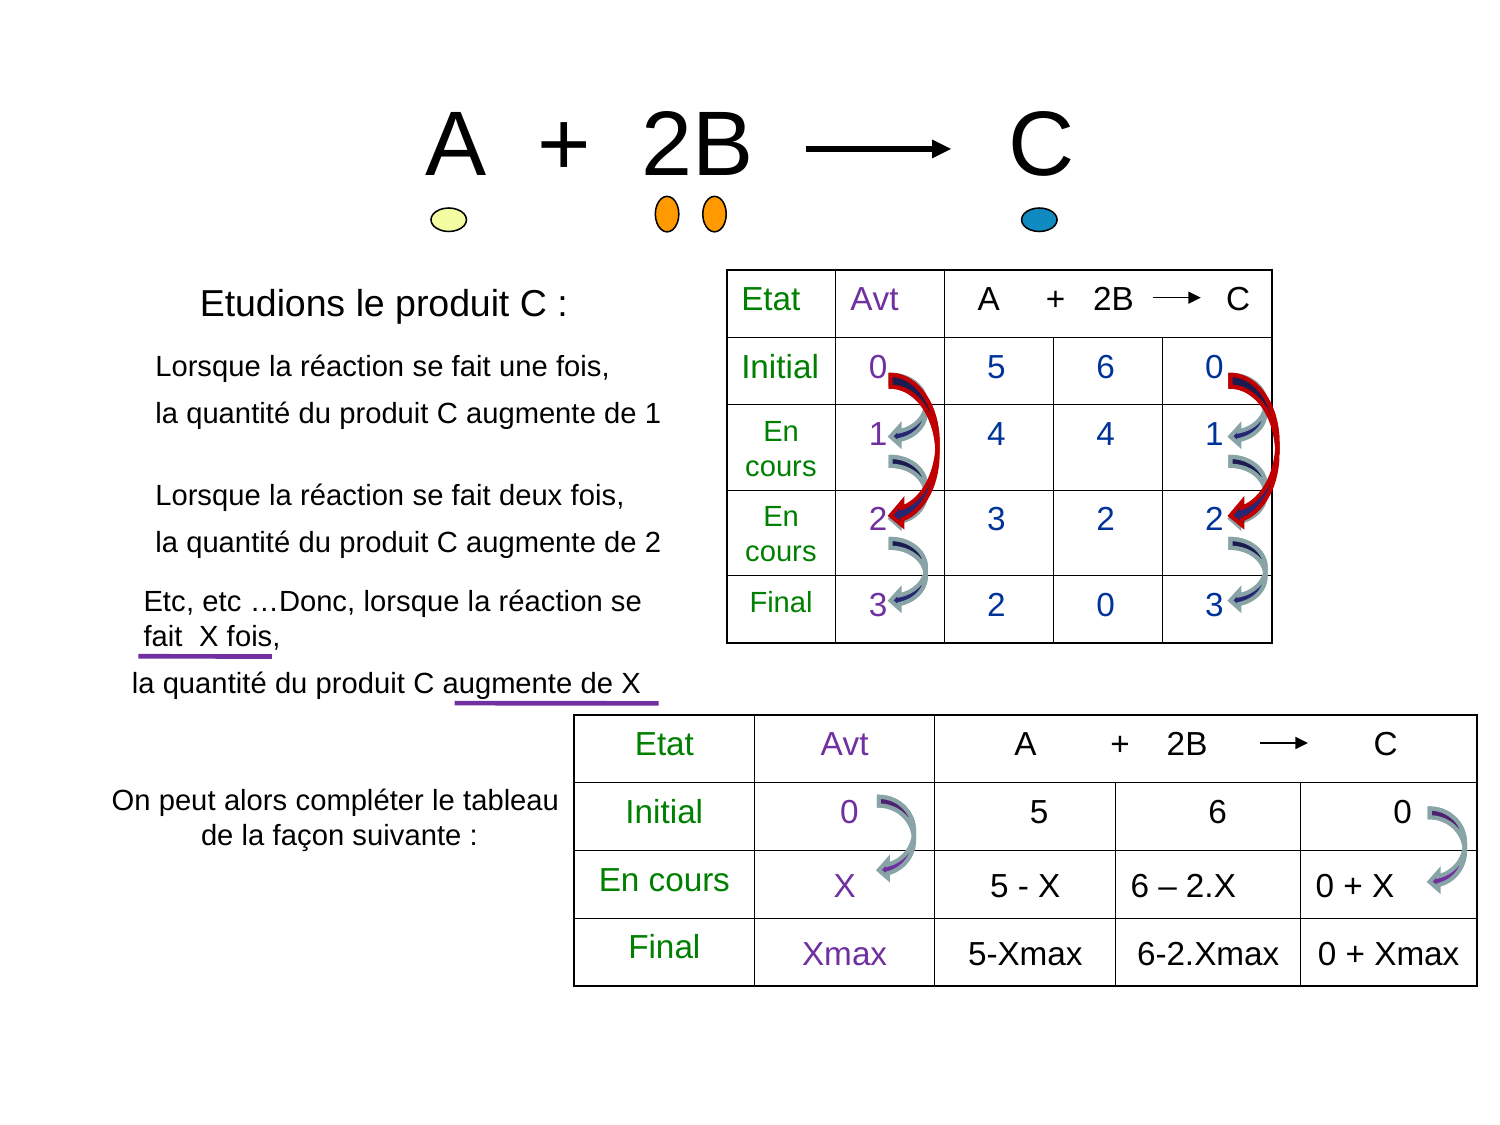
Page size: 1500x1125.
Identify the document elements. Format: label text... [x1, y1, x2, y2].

table_cell 0 [755, 783, 934, 850]
table_cell 3 [836, 576, 944, 642]
table_header A + 2B C [945, 271, 1271, 337]
table_cell Final [575, 919, 754, 985]
table_cell 3 [945, 491, 1053, 575]
table_cell 0 [1163, 338, 1271, 404]
table_cell En cours [728, 405, 835, 490]
table_cell 0 + Xmax [1301, 919, 1476, 985]
table_cell 0 + X [1301, 851, 1476, 918]
table_cell 1 [1163, 405, 1271, 490]
table_header Avt [836, 271, 944, 337]
text_box On peut alors compléter le tableau de la façon suivante : [58, 773, 622, 859]
table_cell 0 [836, 338, 944, 404]
table_cell Initial [622, 783, 754, 850]
table_header Avt [755, 716, 934, 782]
text_box Etudions le produit C : [141, 271, 626, 332]
table_cell 6 – 2.X [1116, 851, 1300, 918]
table_cell 5-Xmax [935, 919, 1115, 985]
table_header A + 2B C [935, 716, 1476, 782]
table_cell 4 [1054, 405, 1162, 490]
text_box [655, 196, 679, 232]
table_cell Initial [728, 338, 835, 404]
text_box [430, 207, 467, 232]
text_box [1230, 538, 1266, 609]
table_cell 2 [1054, 491, 1162, 575]
table_cell 5 [935, 783, 1115, 850]
table_cell X [755, 851, 934, 918]
text_box la quantité du produit C augmente de 2 [140, 515, 704, 566]
table_cell 2 [945, 576, 1053, 642]
table_header Etat [575, 716, 754, 782]
table_cell 0 [1054, 576, 1162, 642]
table_cell 0 [1301, 783, 1476, 850]
table_cell 5 [945, 338, 1053, 404]
text_box [878, 796, 915, 878]
table_header Etat [728, 271, 835, 337]
text_box Etc, etc …Donc, lorsque la réaction se fait X fois, [128, 574, 692, 660]
table_cell En cours [728, 491, 835, 575]
text_box [890, 374, 938, 527]
table_cell 4 [945, 405, 1053, 490]
text_box la quantité du produit C augmente de X [117, 656, 680, 707]
table_cell 5 - X [935, 851, 1115, 918]
text_box [1429, 808, 1465, 890]
table_cell 2 [836, 491, 944, 575]
text_box [1230, 374, 1278, 527]
table_cell Final [728, 576, 835, 642]
text_box [890, 538, 926, 609]
table_cell 1 [836, 405, 937, 490]
text_box [1021, 207, 1058, 232]
text_box la quantité du produit C augmente de 1 [140, 386, 704, 438]
table_cell Xmax [755, 919, 934, 985]
text_box [702, 196, 727, 232]
table_cell 1 [931, 405, 944, 490]
text_box Lorsque la réaction se fait une fois, [140, 339, 704, 386]
table_cell 6 [1054, 338, 1162, 404]
text_box Lorsque la réaction se fait deux fois, [140, 468, 704, 515]
table_cell 2 [1163, 491, 1271, 575]
table_cell En cours [575, 851, 754, 918]
title A + 2B C [75, 45, 1426, 233]
table_cell 6-2.Xmax [1116, 919, 1300, 985]
table_cell 6 [1116, 783, 1300, 850]
table_cell 3 [1163, 576, 1271, 642]
